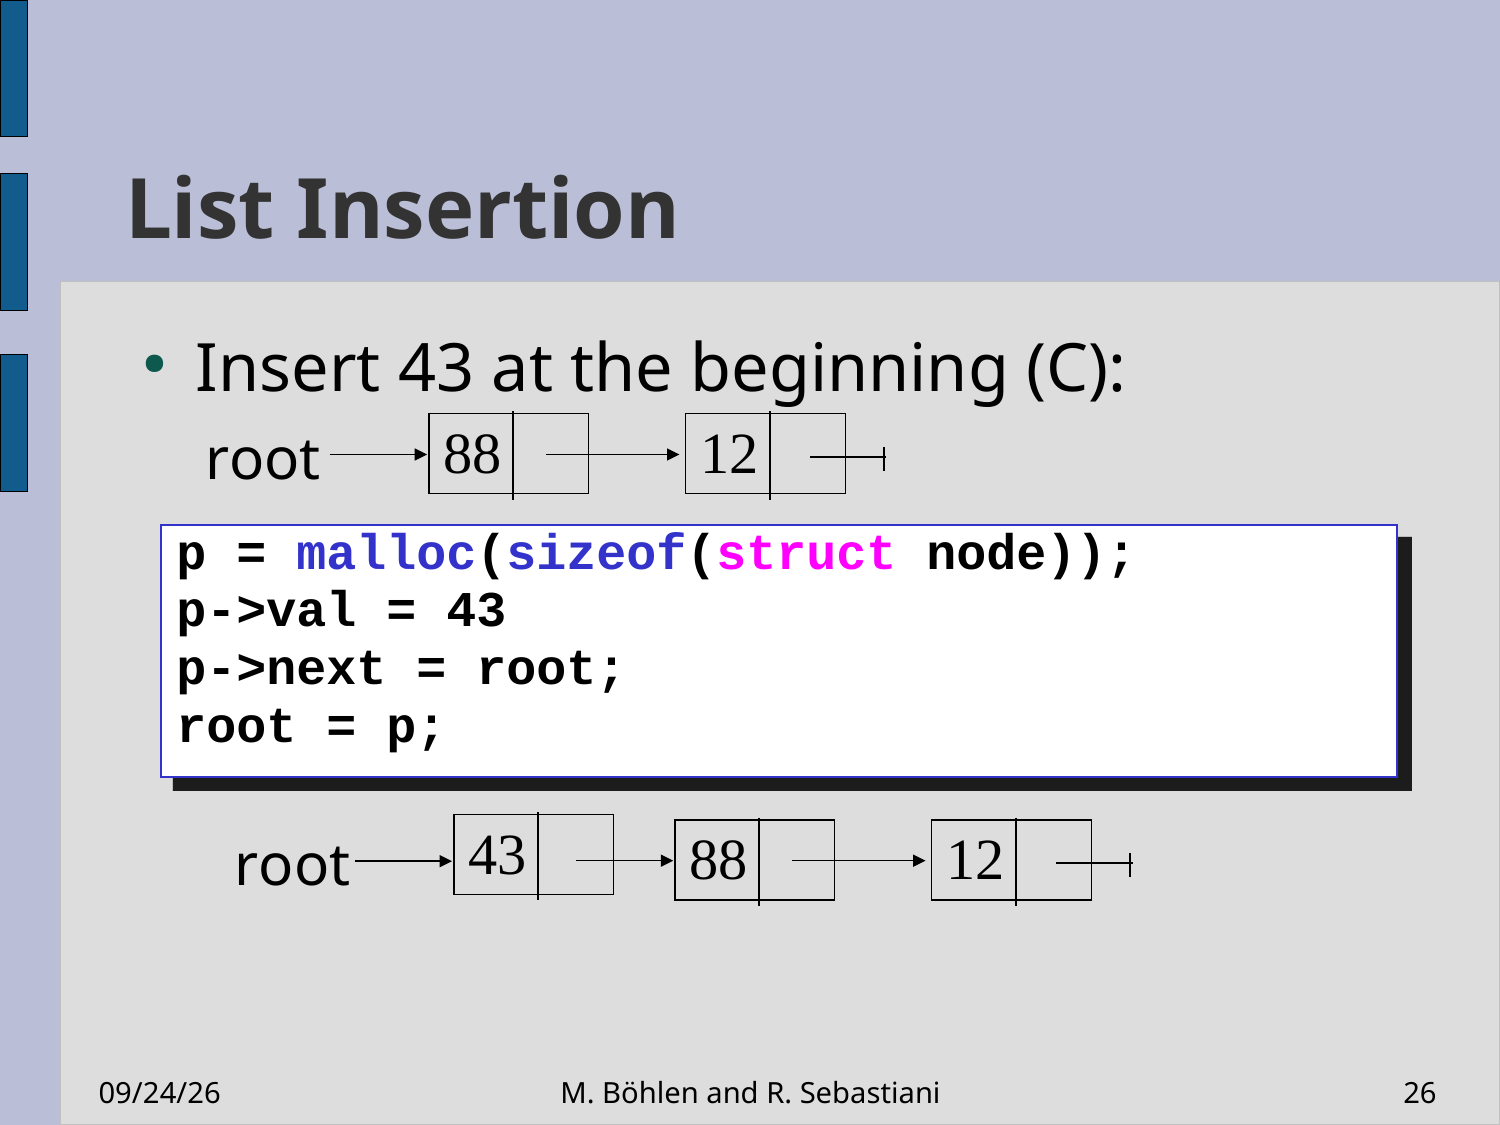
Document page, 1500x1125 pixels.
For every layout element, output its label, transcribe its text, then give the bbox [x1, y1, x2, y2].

text_box root [220, 815, 366, 910]
title List Insertion [110, 67, 1392, 271]
text_box 88 [428, 413, 512, 494]
text_box 43 [453, 814, 537, 895]
list Insert 43 at the beginning (C): [110, 312, 1392, 1037]
text_box root [190, 409, 336, 505]
text_box 12 [685, 413, 769, 494]
text_box 12 [771, 413, 846, 494]
text_box 88 [674, 819, 758, 900]
text_box 12 [1017, 819, 1092, 900]
text_box 88 [760, 819, 835, 900]
text_box 12 [931, 819, 1015, 900]
text_box 88 [514, 413, 589, 494]
text_box 43 [539, 814, 614, 895]
text_box p = malloc(sizeof(struct node)); p->val = 43 p->next = root; root = p; [161, 525, 1398, 777]
